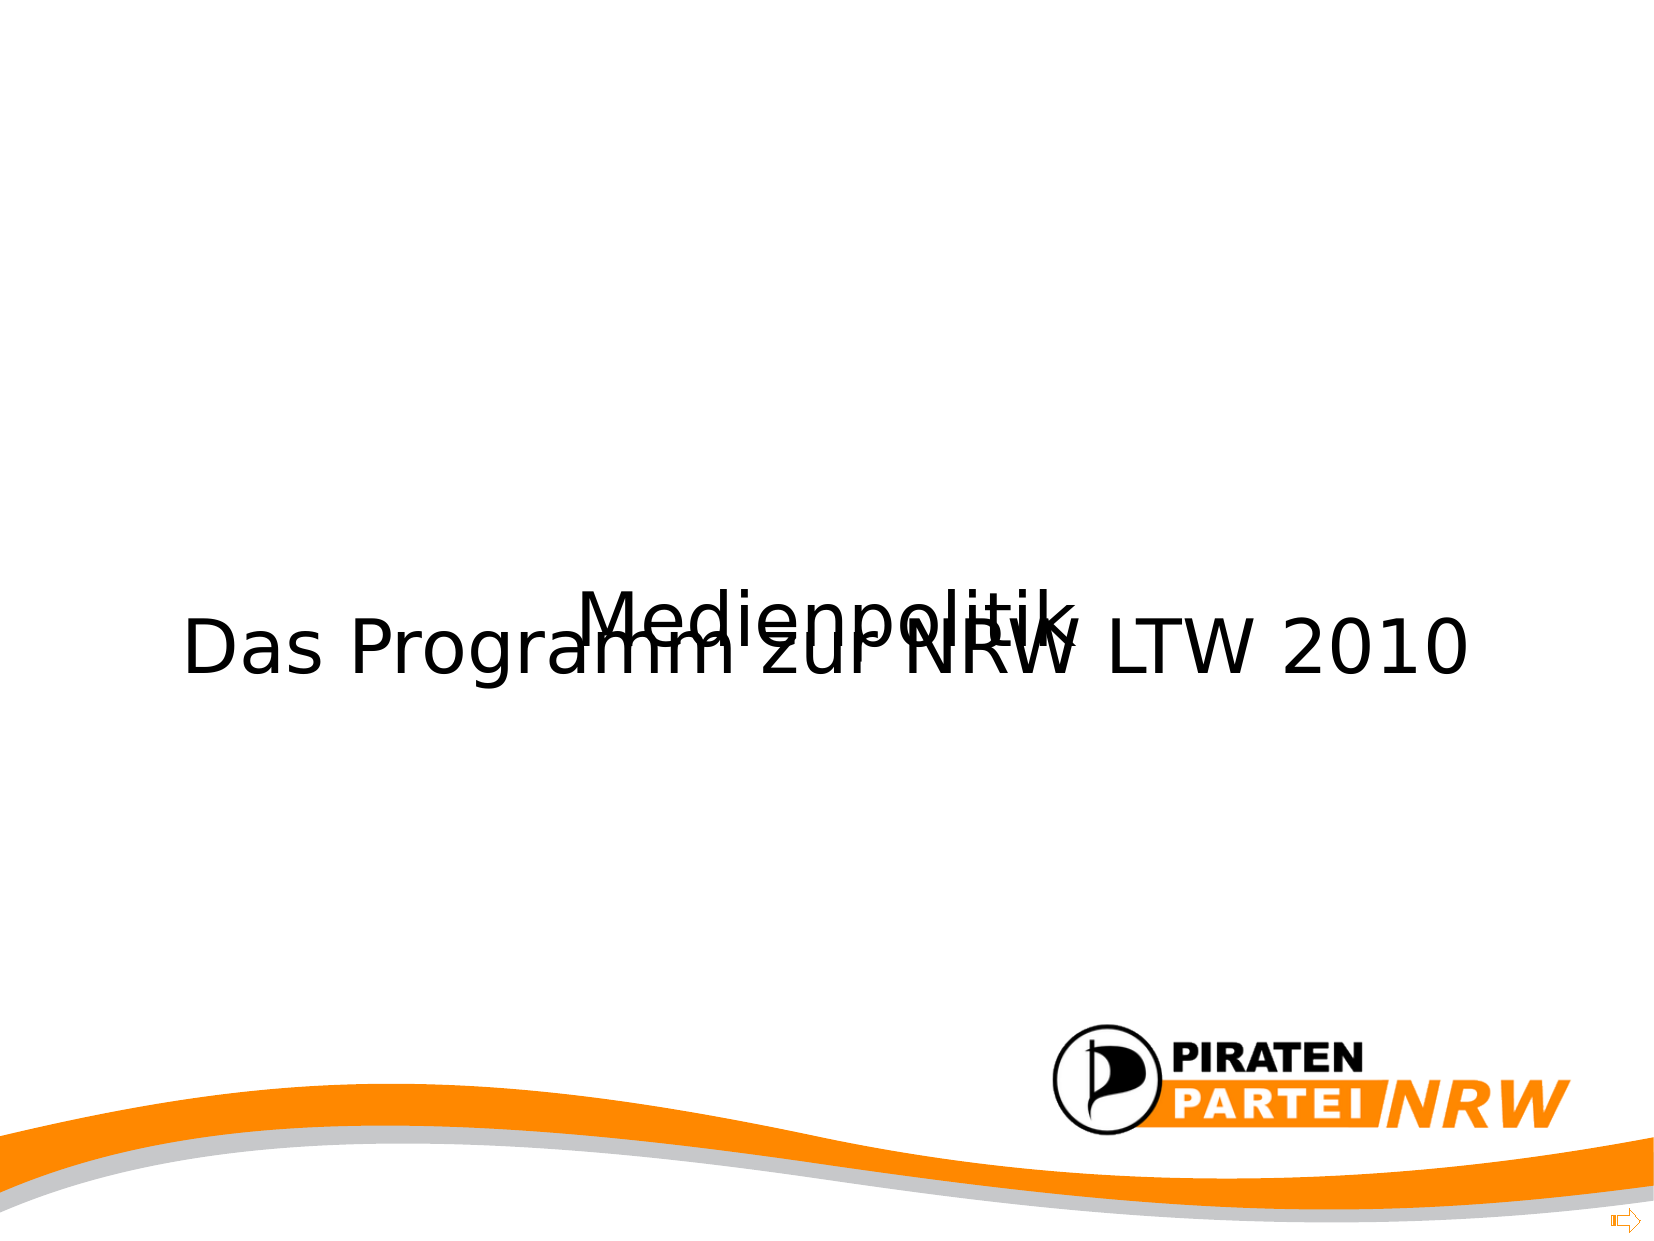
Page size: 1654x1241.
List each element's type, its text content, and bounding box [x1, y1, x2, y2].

picture [1045, 1021, 1579, 1140]
title Das Programm zur NRW LTW 2010 [82, 604, 1571, 692]
text_box Medienpolitik [561, 569, 1093, 672]
